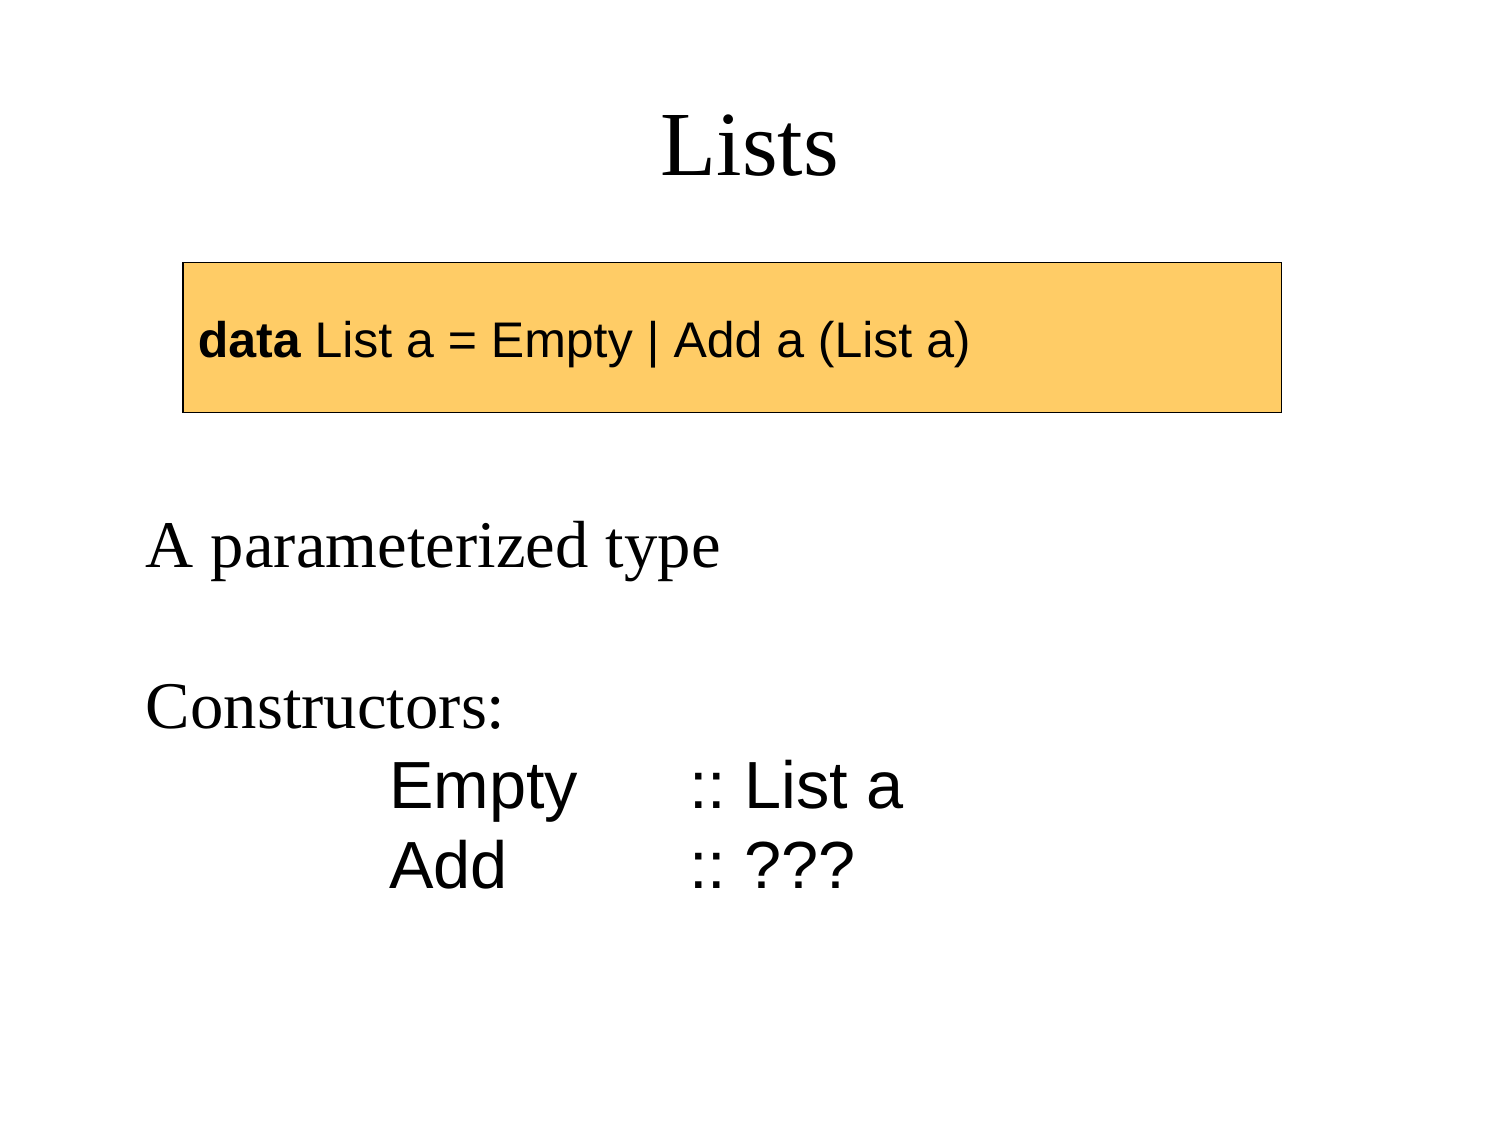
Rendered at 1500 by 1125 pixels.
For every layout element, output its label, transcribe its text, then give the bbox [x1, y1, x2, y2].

text_box data List a = Empty | Add a (List a) [183, 262, 1282, 299]
title Lists [75, 45, 1426, 233]
list A parameterized type Constructors: Empty :: List a Add :: ??? [75, 299, 1426, 1005]
